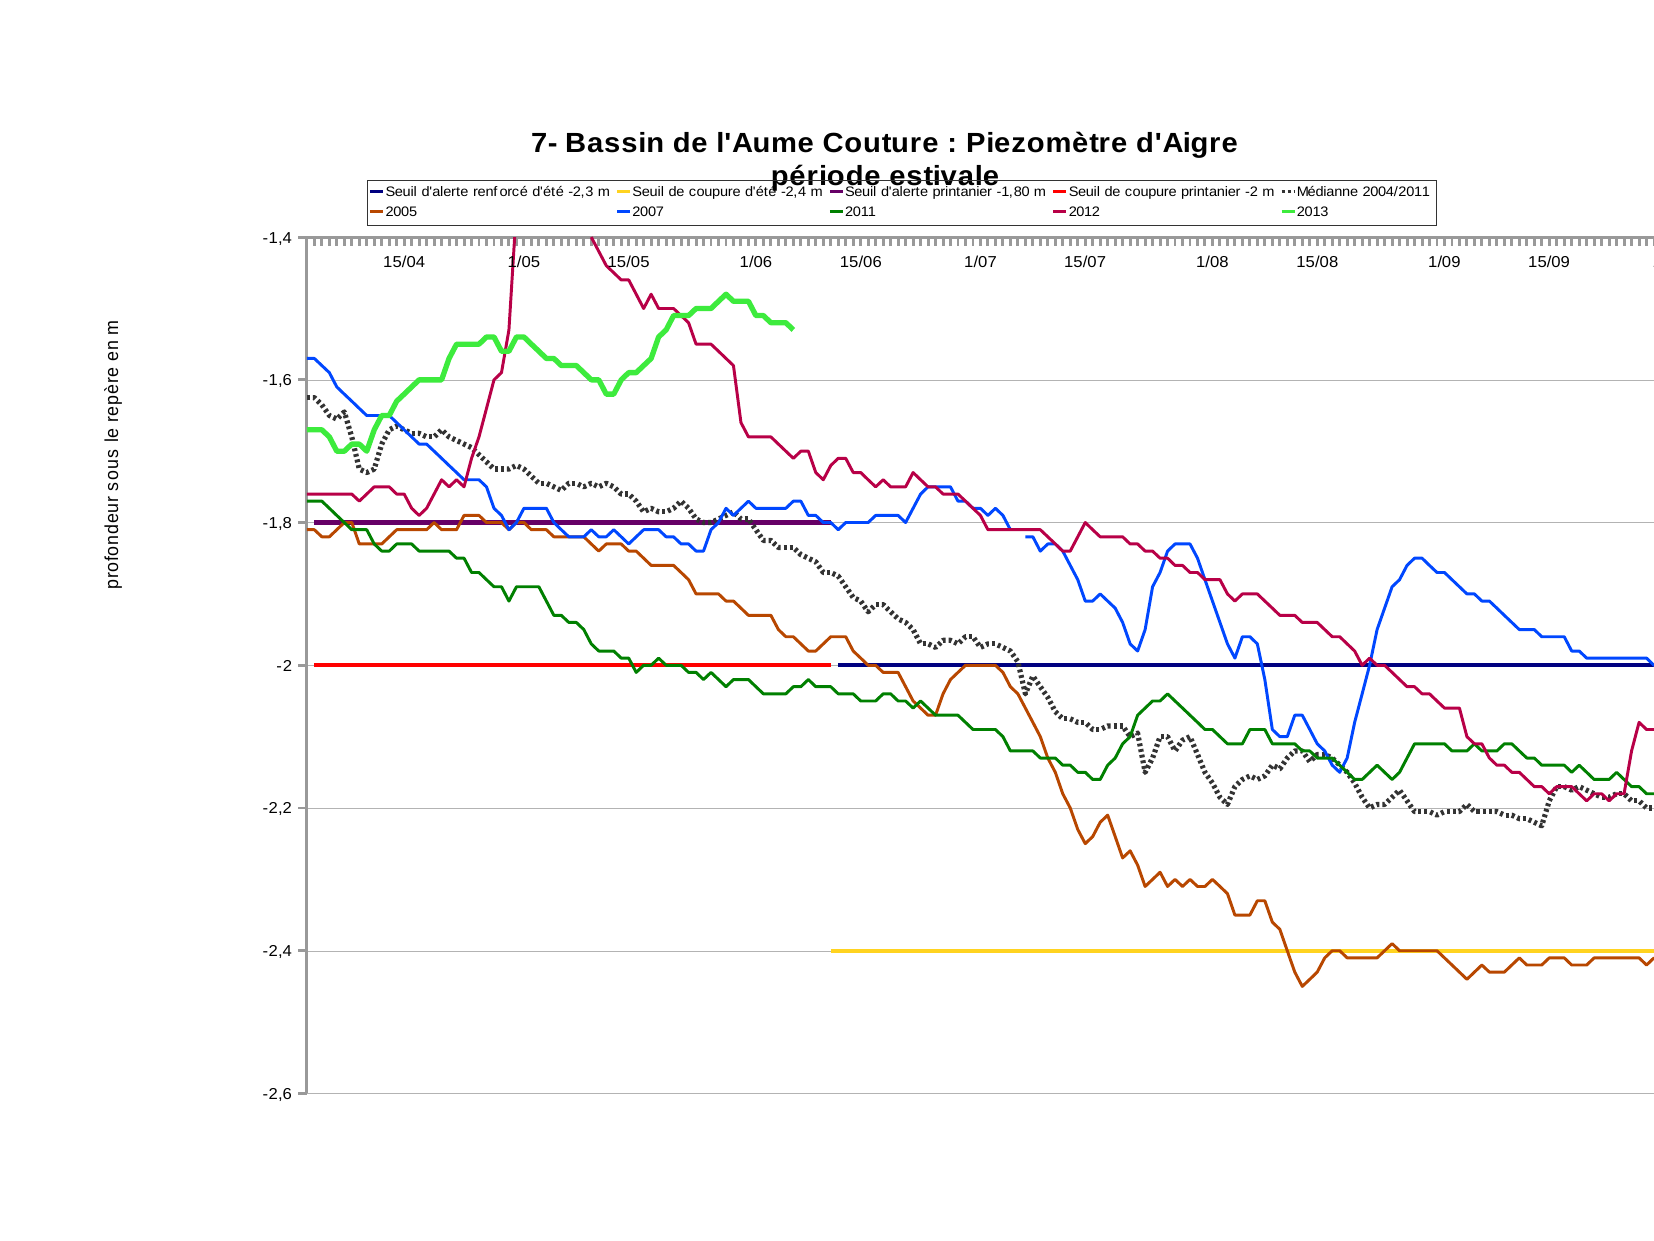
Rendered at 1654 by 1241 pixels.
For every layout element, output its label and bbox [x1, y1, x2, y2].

chart [54, 118, 1654, 1186]
